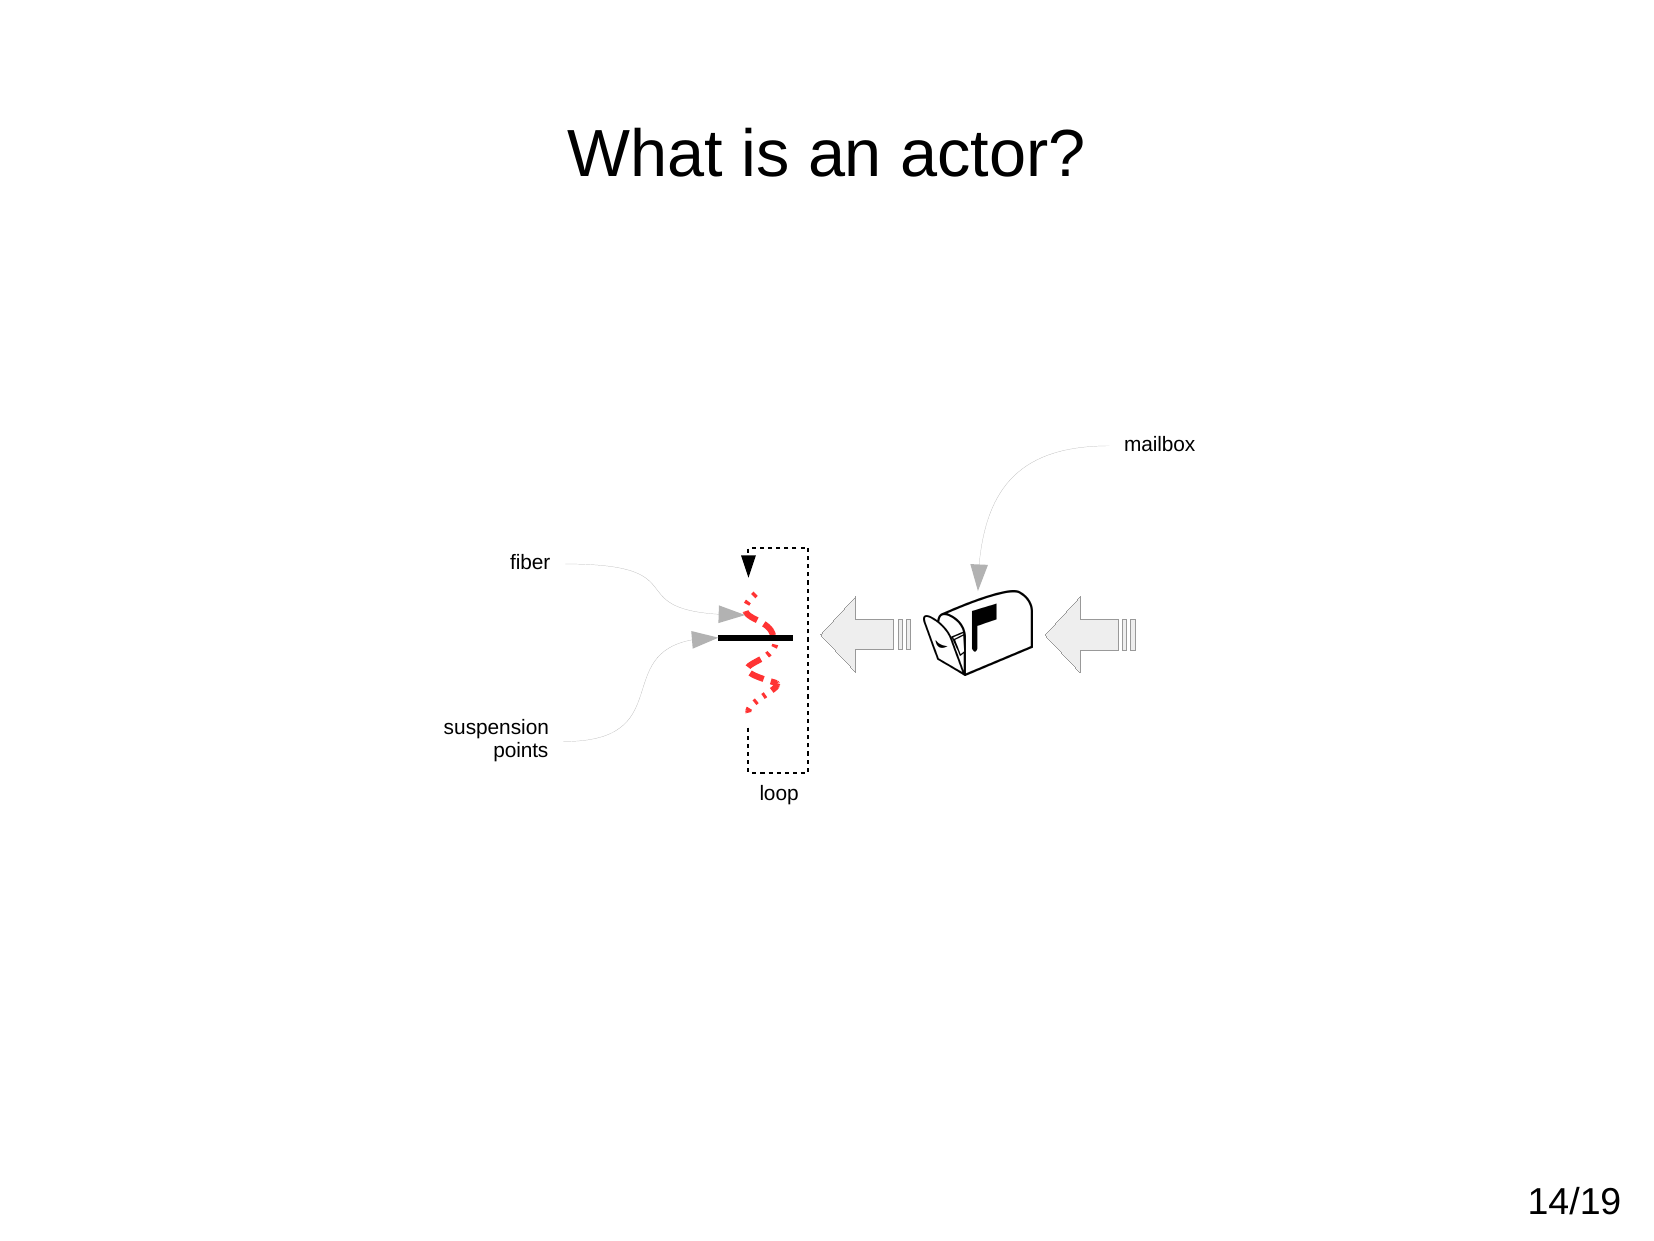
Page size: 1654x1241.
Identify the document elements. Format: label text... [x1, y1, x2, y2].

text_box [1130, 619, 1136, 651]
text_box [1122, 619, 1127, 651]
text_box mailbox [1109, 425, 1226, 467]
picture [923, 590, 1033, 676]
text_box loop [678, 773, 814, 815]
title What is an actor? [82, 49, 1571, 257]
text_box [898, 619, 903, 650]
text_box suspension points [428, 708, 564, 776]
text_box [1045, 596, 1119, 673]
text_box fiber [430, 543, 566, 585]
text_box [906, 619, 911, 650]
text_box [820, 596, 894, 673]
